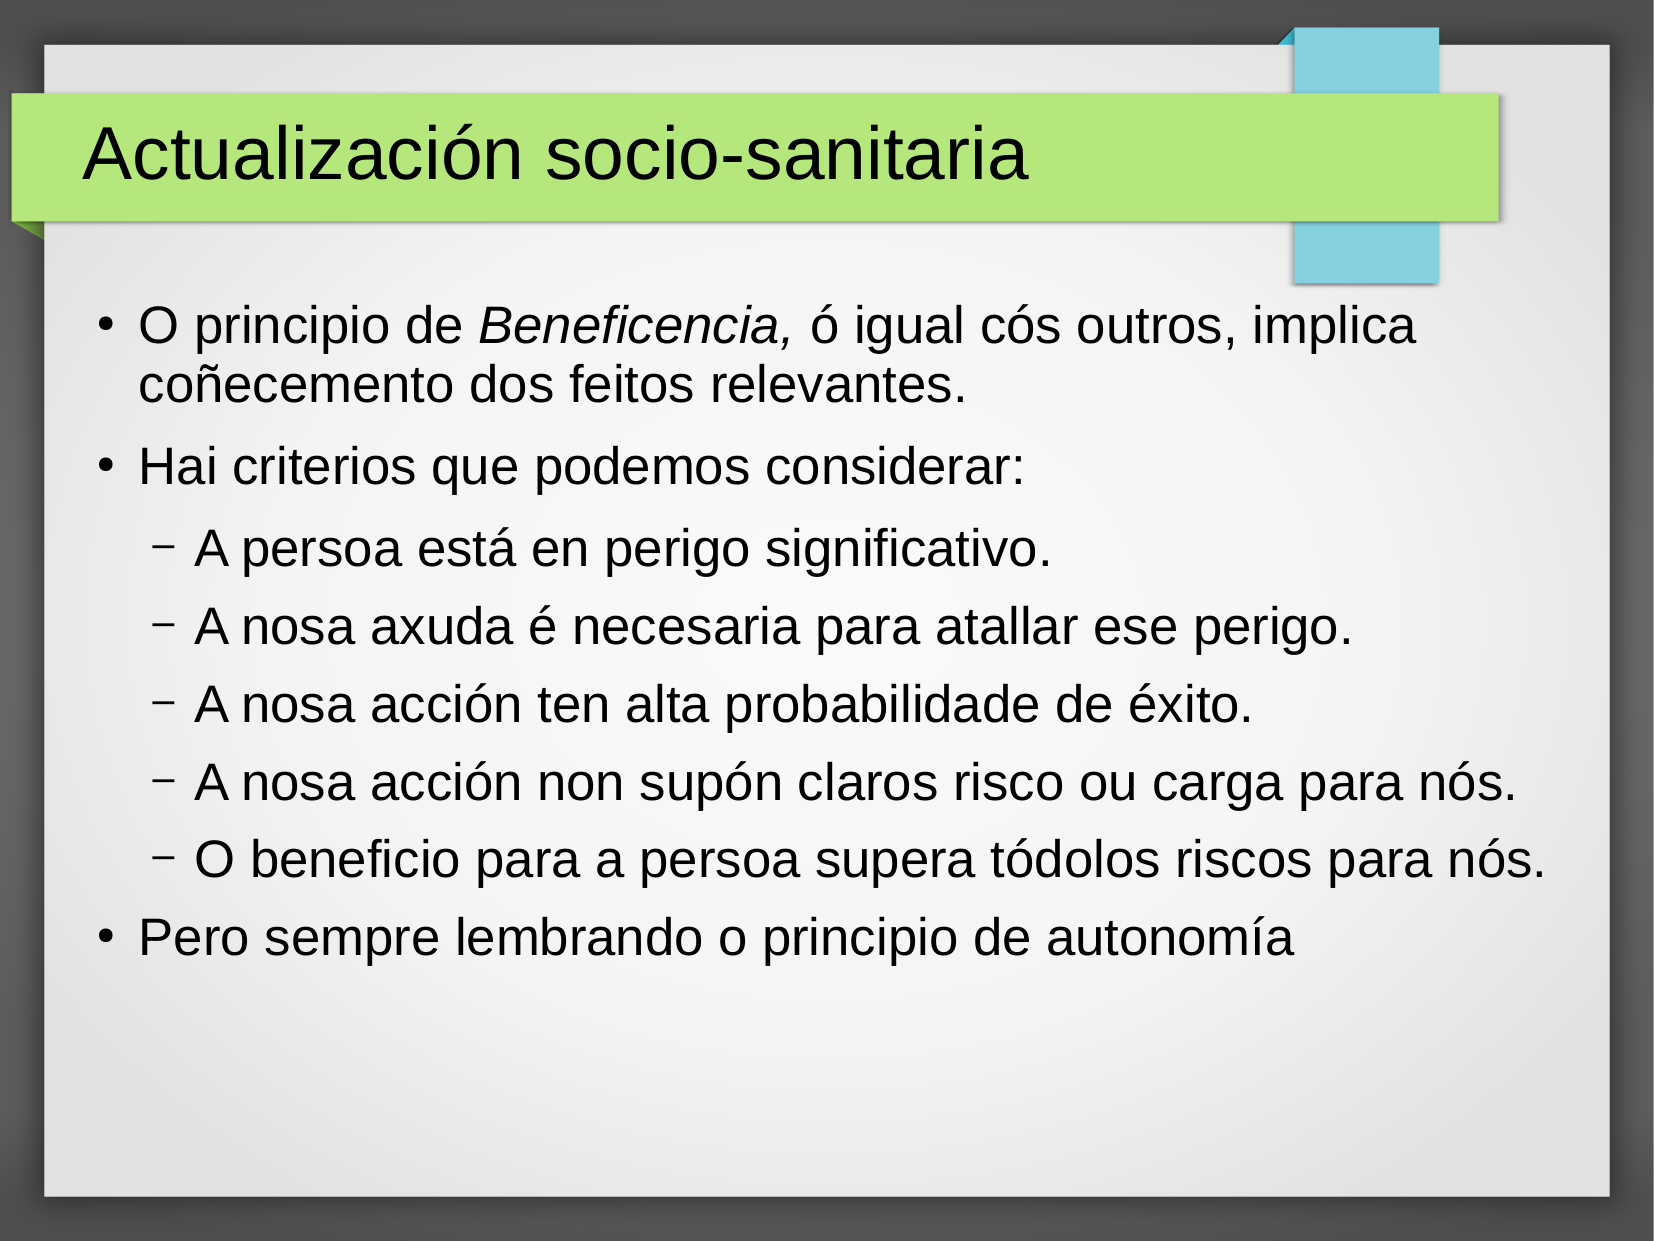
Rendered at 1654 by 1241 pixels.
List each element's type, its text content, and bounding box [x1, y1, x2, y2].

title Actualización socio-sanitaria [82, 94, 1264, 213]
picture [0, 0, 1654, 1241]
list O principio de Beneficencia, ó igual cós outros, implica coñecemento dos feitos relevantes. Hai criterios que podemos considerar: A persoa está en perigo significativo. A nosa axuda é necesaria para atallar ese perigo. A nosa acción ten alta probabilidade de éxito. A nosa acción non supón claros risco ou carga para nós. O beneficio para a persoa supera tódolos riscos para nós. Pero sempre lembrando o principio de autonomía [82, 295, 1571, 1015]
